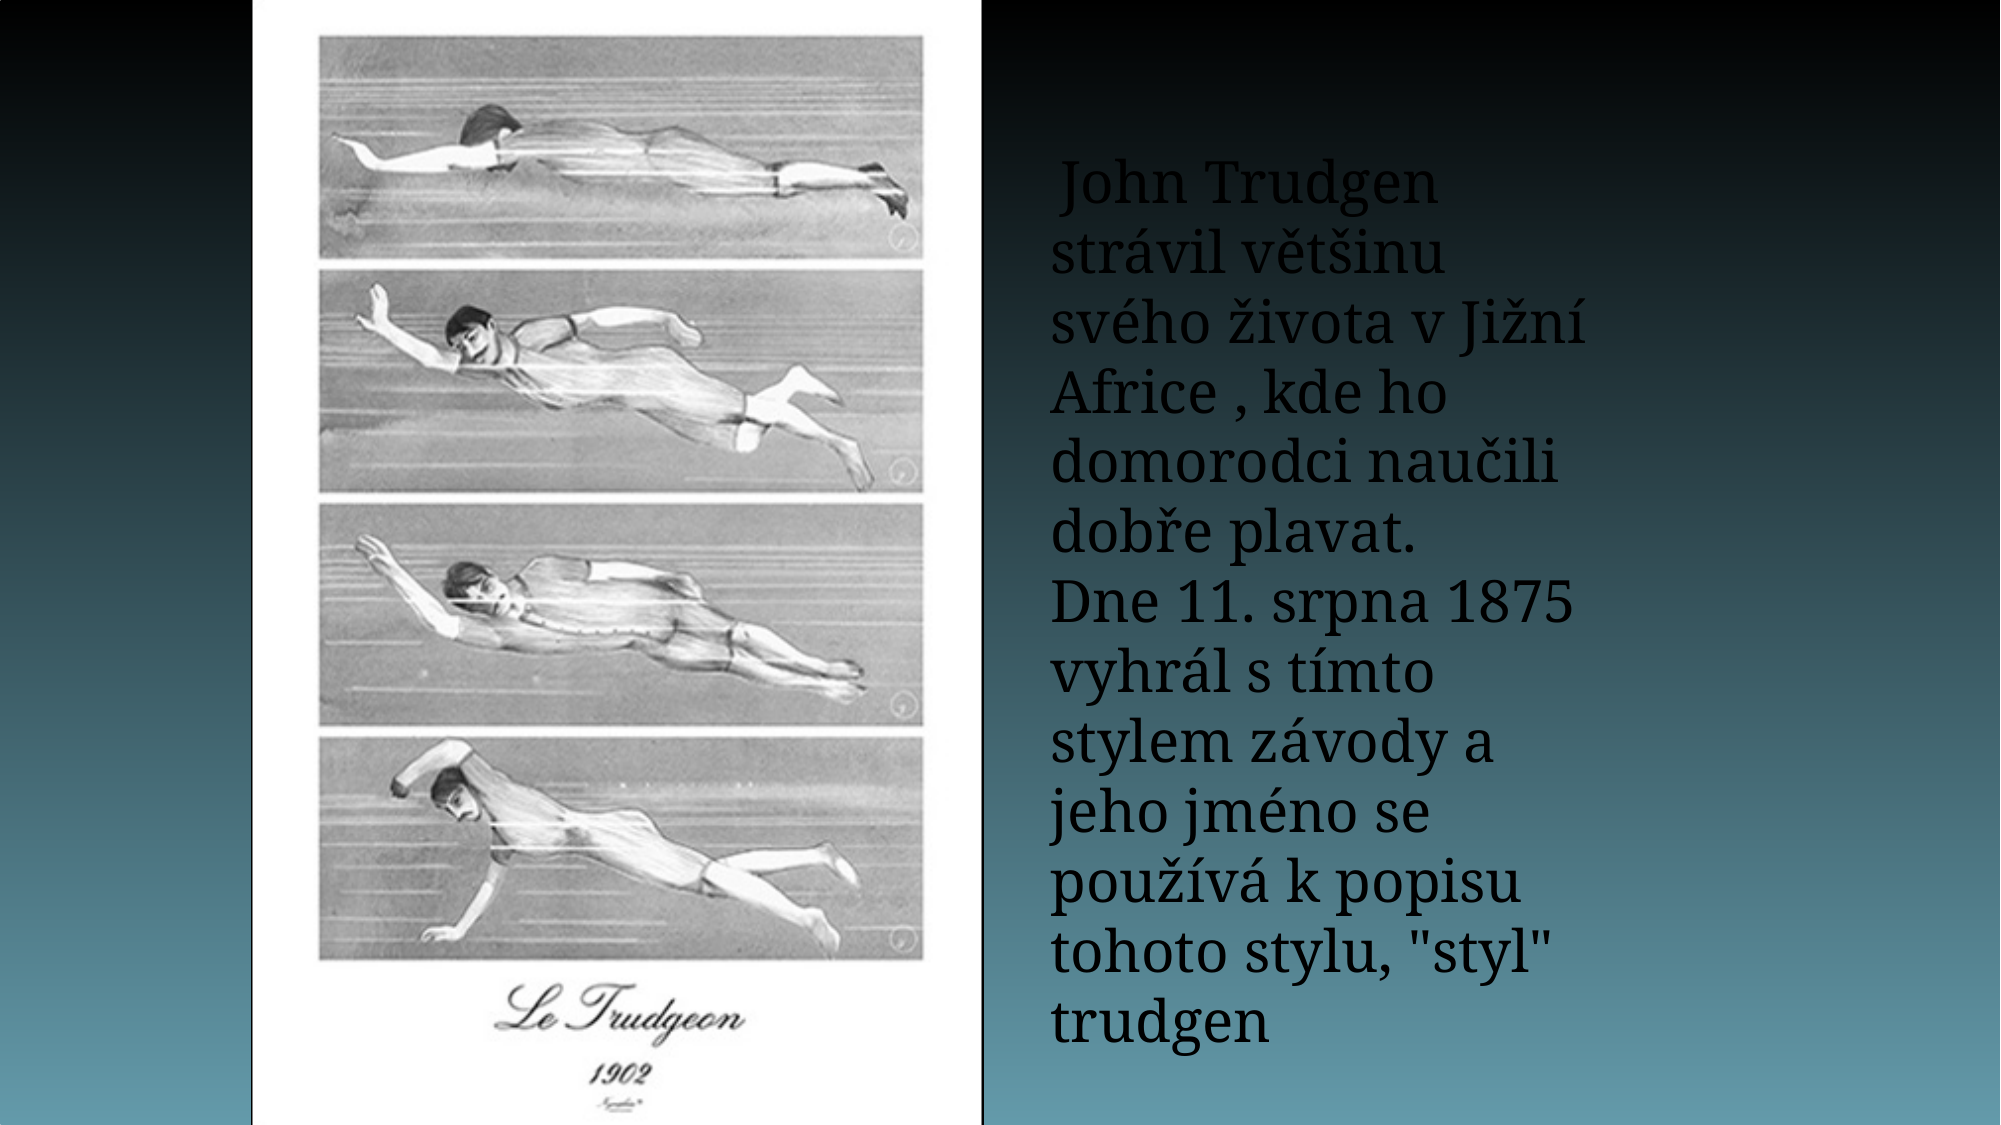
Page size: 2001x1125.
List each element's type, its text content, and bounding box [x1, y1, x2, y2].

text_box John Trudgen strávil většinu svého života v Jižní Africe , kde ho domorodci naučili dobře plavat. Dne 11. srpna 1875 vyhrál s tímto stylem závody a jeho jméno se používá k popisu tohoto stylu, "styl" trudgen [1035, 137, 1635, 1062]
picture [251, 0, 984, 1125]
